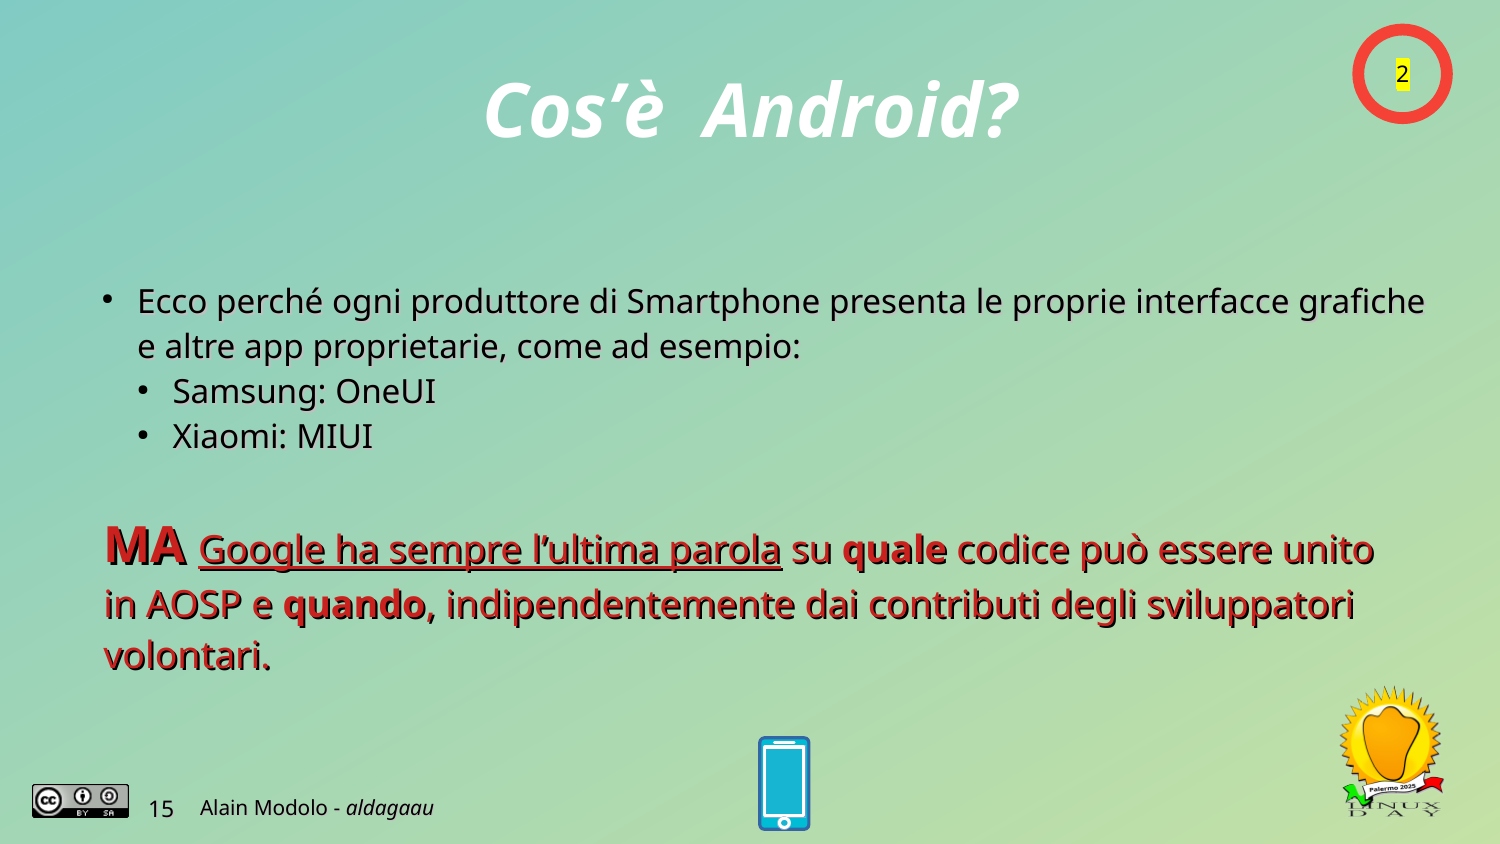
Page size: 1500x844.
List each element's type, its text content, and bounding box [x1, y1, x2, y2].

title Cos’è Android? [452, 46, 1048, 171]
text_box [759, 737, 809, 830]
text_box MA Google ha sempre l’ultima parola su quale codice può essere unito in AOSP e quando, indipendentemente dai contributi degli sviluppatori volontari. [88, 501, 1418, 657]
picture [1233, 670, 1500, 844]
text_box 2 [1358, 29, 1447, 119]
picture [32, 784, 129, 818]
text_box Ecco perché ogni produttore di Smartphone presenta le proprie interfacce grafiche e altre app proprietarie, come ad esempio: Samsung: OneUI Xiaomi: MIUI [86, 270, 1443, 472]
